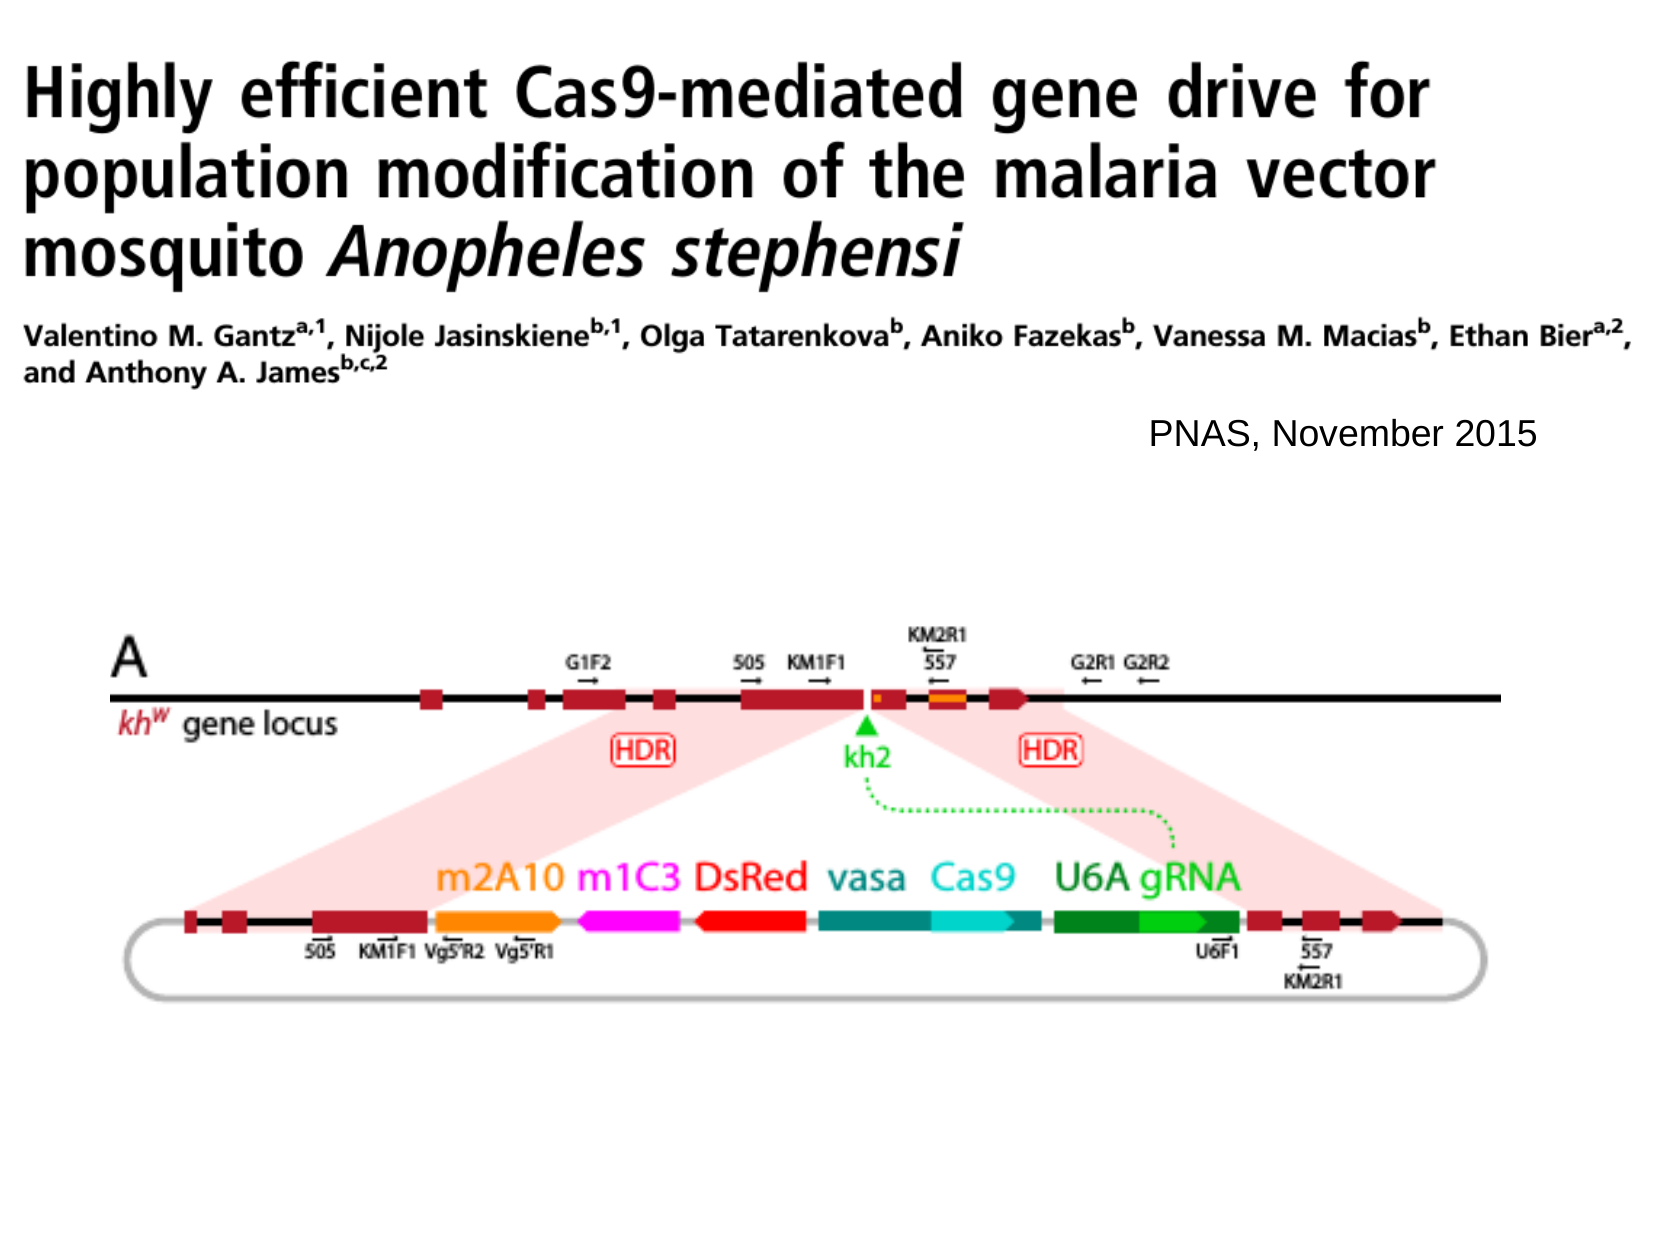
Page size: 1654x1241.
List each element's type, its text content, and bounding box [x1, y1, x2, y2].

picture [8, 43, 1654, 406]
text_box PNAS, November 2015 [1133, 405, 1563, 463]
picture [110, 625, 1501, 1017]
